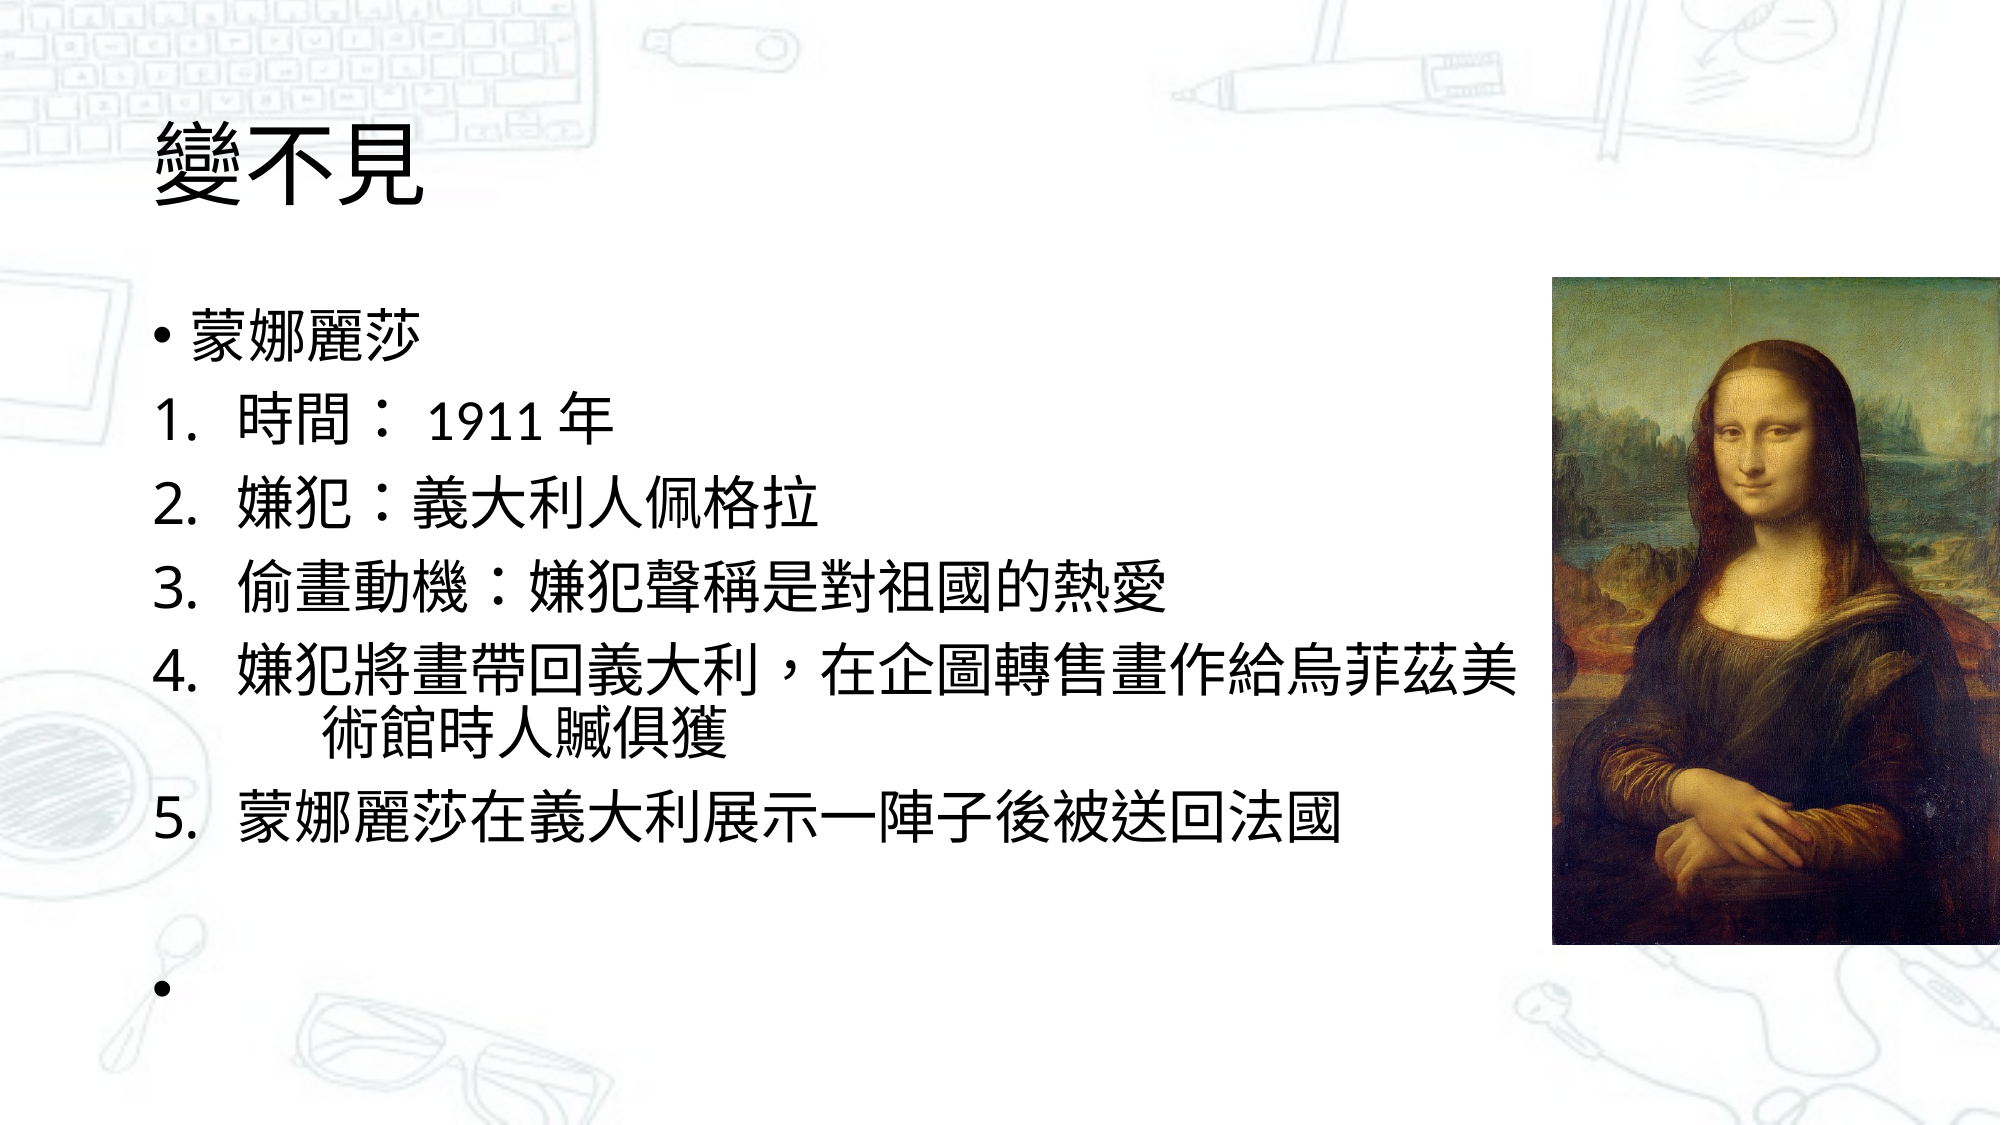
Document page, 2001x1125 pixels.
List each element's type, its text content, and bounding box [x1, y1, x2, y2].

picture [1552, 277, 2000, 945]
title 變不見 [137, 59, 1863, 278]
list 蒙娜麗莎 時間：1911年 嫌犯：義大利人佩格拉 偷畫動機：嫌犯聲稱是對祖國的熱愛 嫌犯將畫帶回義大利，在企圖轉售畫作給烏菲茲美術館時人贓俱獲 蒙娜麗莎在義大利展示一陣子後被送回法國 [137, 299, 1576, 1017]
